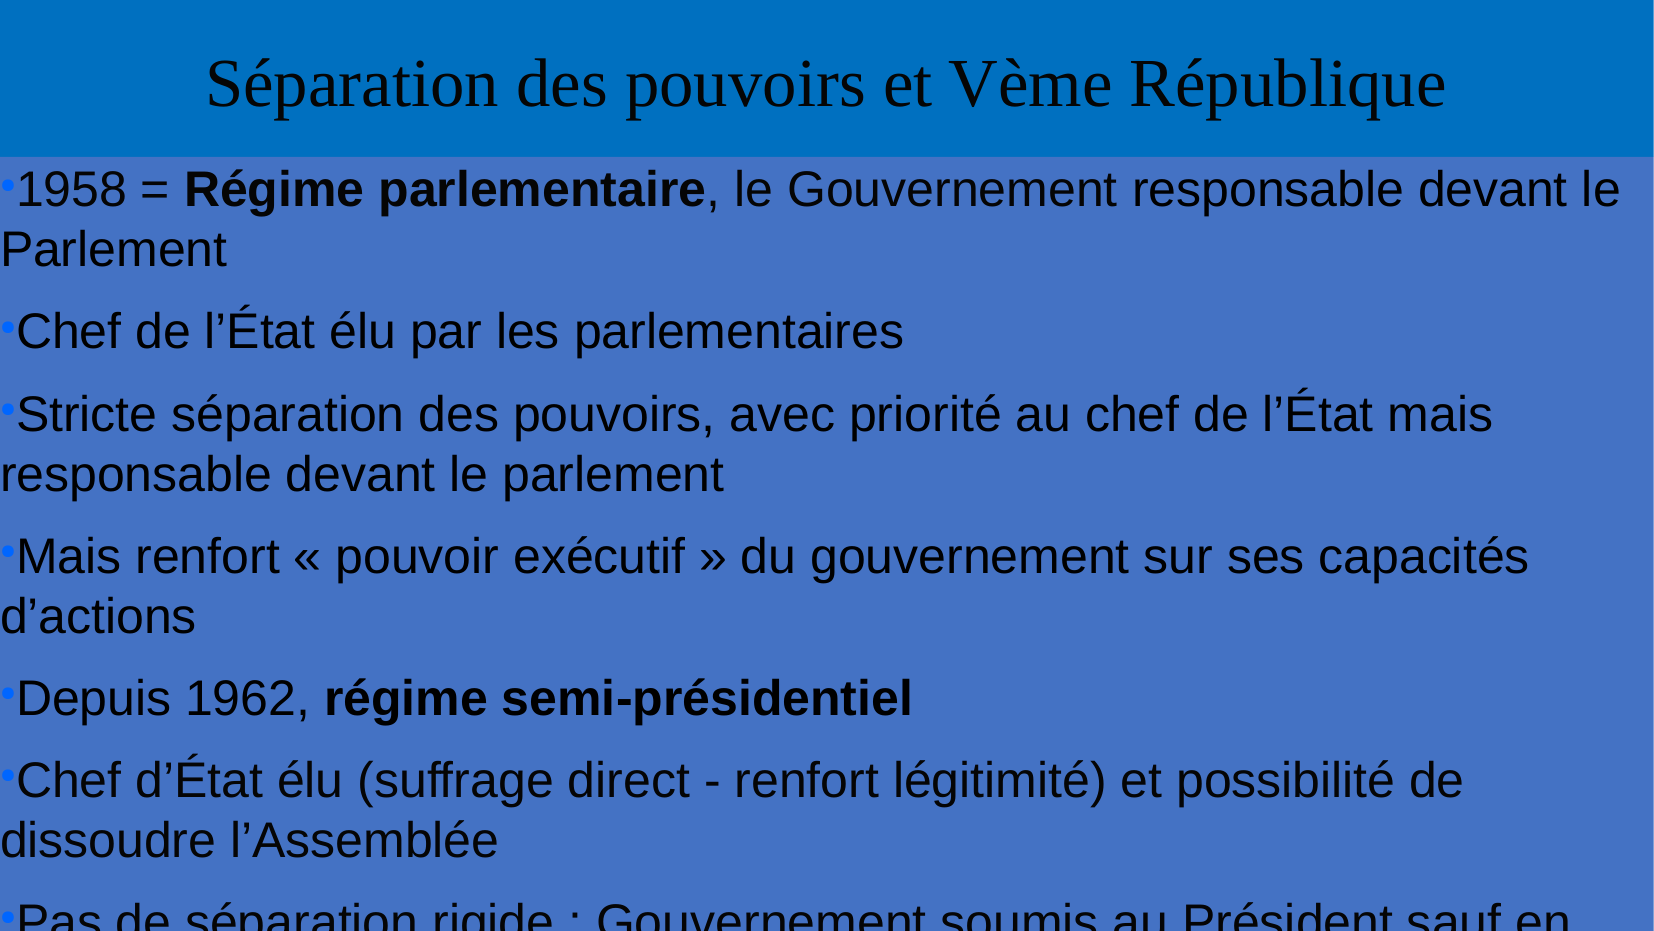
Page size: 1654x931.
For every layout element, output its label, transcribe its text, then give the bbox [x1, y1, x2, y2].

list 1958 = Régime parlementaire, le Gouvernement responsable devant le Parlement Chef de l’État élu par les parlementaires Stricte séparation des pouvoirs, avec priorité au chef de l’État mais responsable devant le parlement Mais renfort « pouvoir exécutif » du gouvernement sur ses capacités d’actions Depuis 1962, régime semi-présidentiel Chef d’État élu (suffrage direct - renfort légitimité) et possibilité de dissoudre l’Assemblée Pas de séparation rigide : Gouvernement soumis au Président sauf en période de cohabitation - tendance politique opposée Autrement dit, le Gouvernement n’est que responsable devant le Chef d’État Le Président avec le Gouvernement possède la majorité au Parlement, le pouvoir législatif et exécutif sont à sa guise [0, 156, 1654, 931]
title Séparation des pouvoirs et Vème République [0, 0, 1654, 156]
